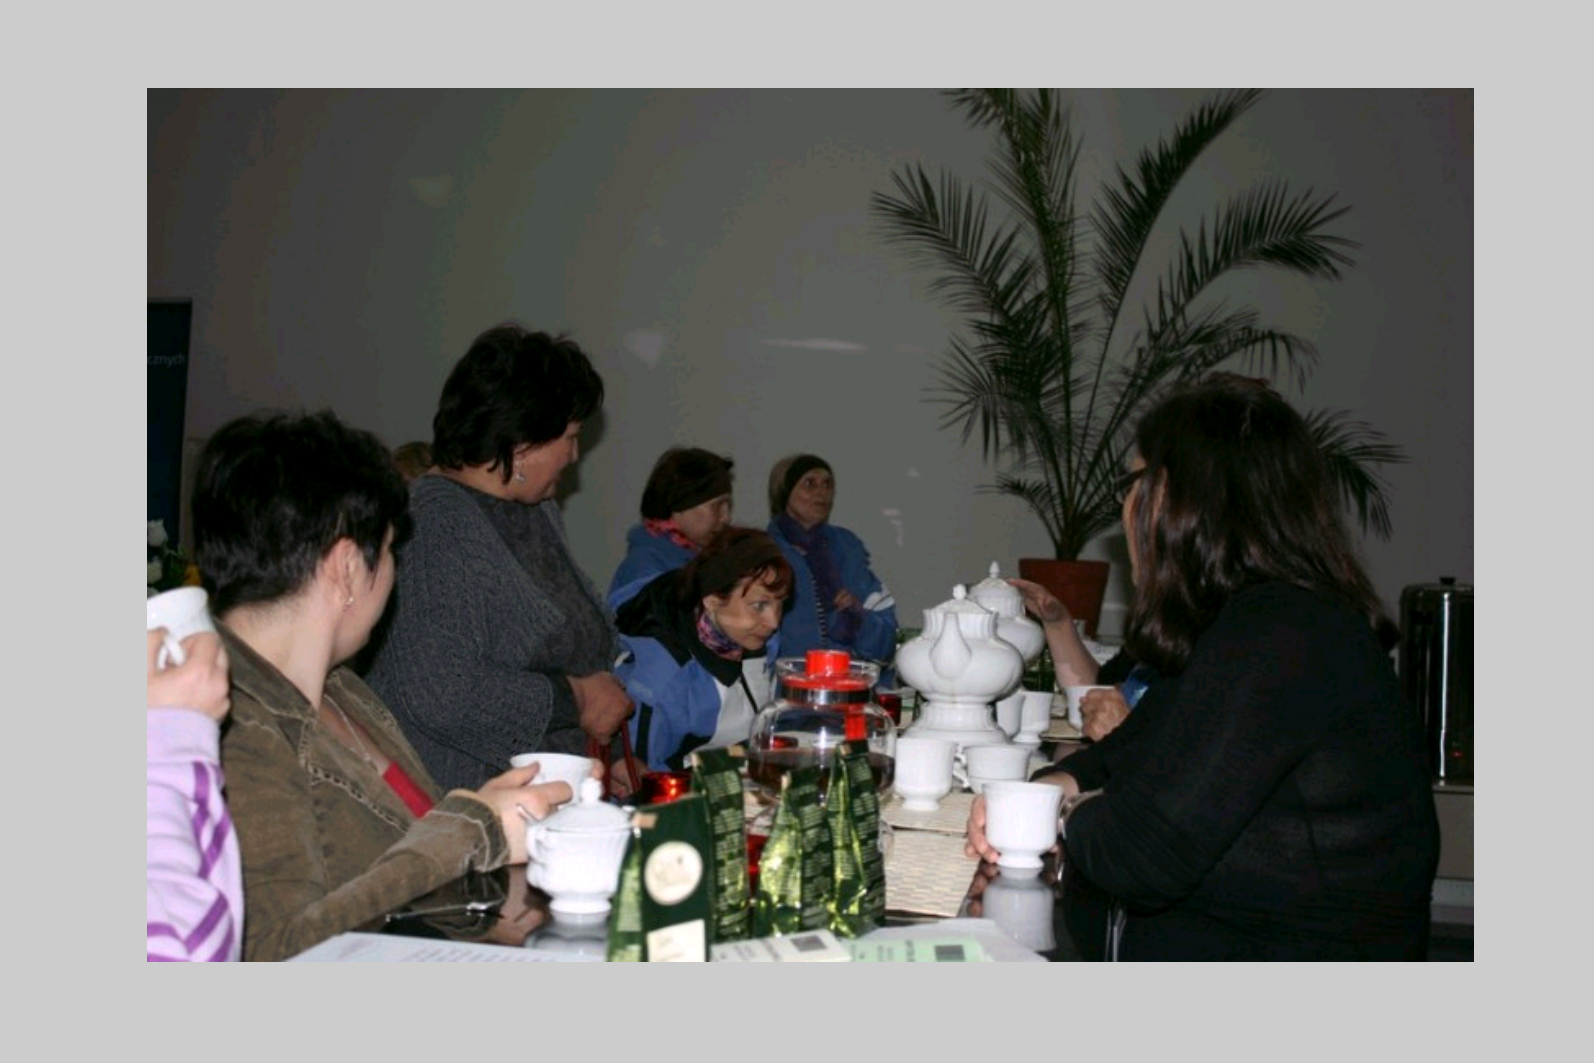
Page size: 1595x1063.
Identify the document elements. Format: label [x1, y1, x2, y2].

picture [147, 88, 1474, 962]
